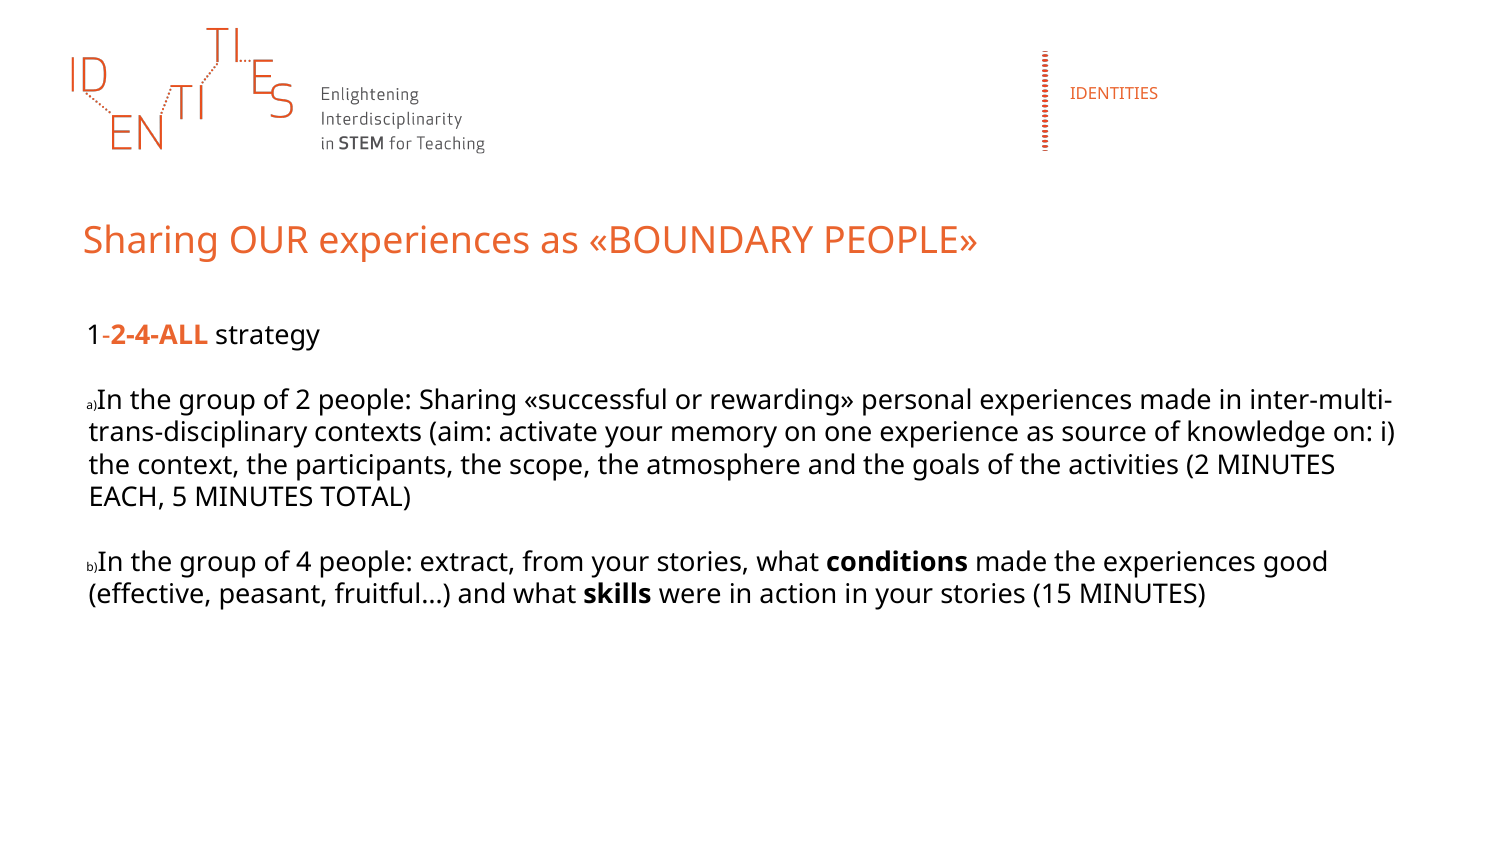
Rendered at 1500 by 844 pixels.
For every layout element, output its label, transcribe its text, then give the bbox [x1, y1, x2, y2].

picture [71, 24, 485, 157]
picture [1042, 51, 1051, 151]
text_box 1-2-4-ALL strategy In the group of 2 people: Sharing «successful or rewarding» personal experiences made in inter-multi-trans-disciplinary contexts (aim: activate your memory on one experience as source of knowledge on: i) the context, the participants, the scope, the atmosphere and the goals of the activities (2 MINUTES EACH, 5 MINUTES TOTAL) In the group of 4 people: extract, from your stories, what conditions made the experiences good (effective, peasant, fruitful…) and what skills were in action in your stories (15 MINUTES) [75, 311, 1425, 750]
text_box IDENTITIES [1050, 68, 1179, 119]
list Sharing OUR experiences as «BOUNDARY PEOPLE» [71, 215, 1454, 313]
